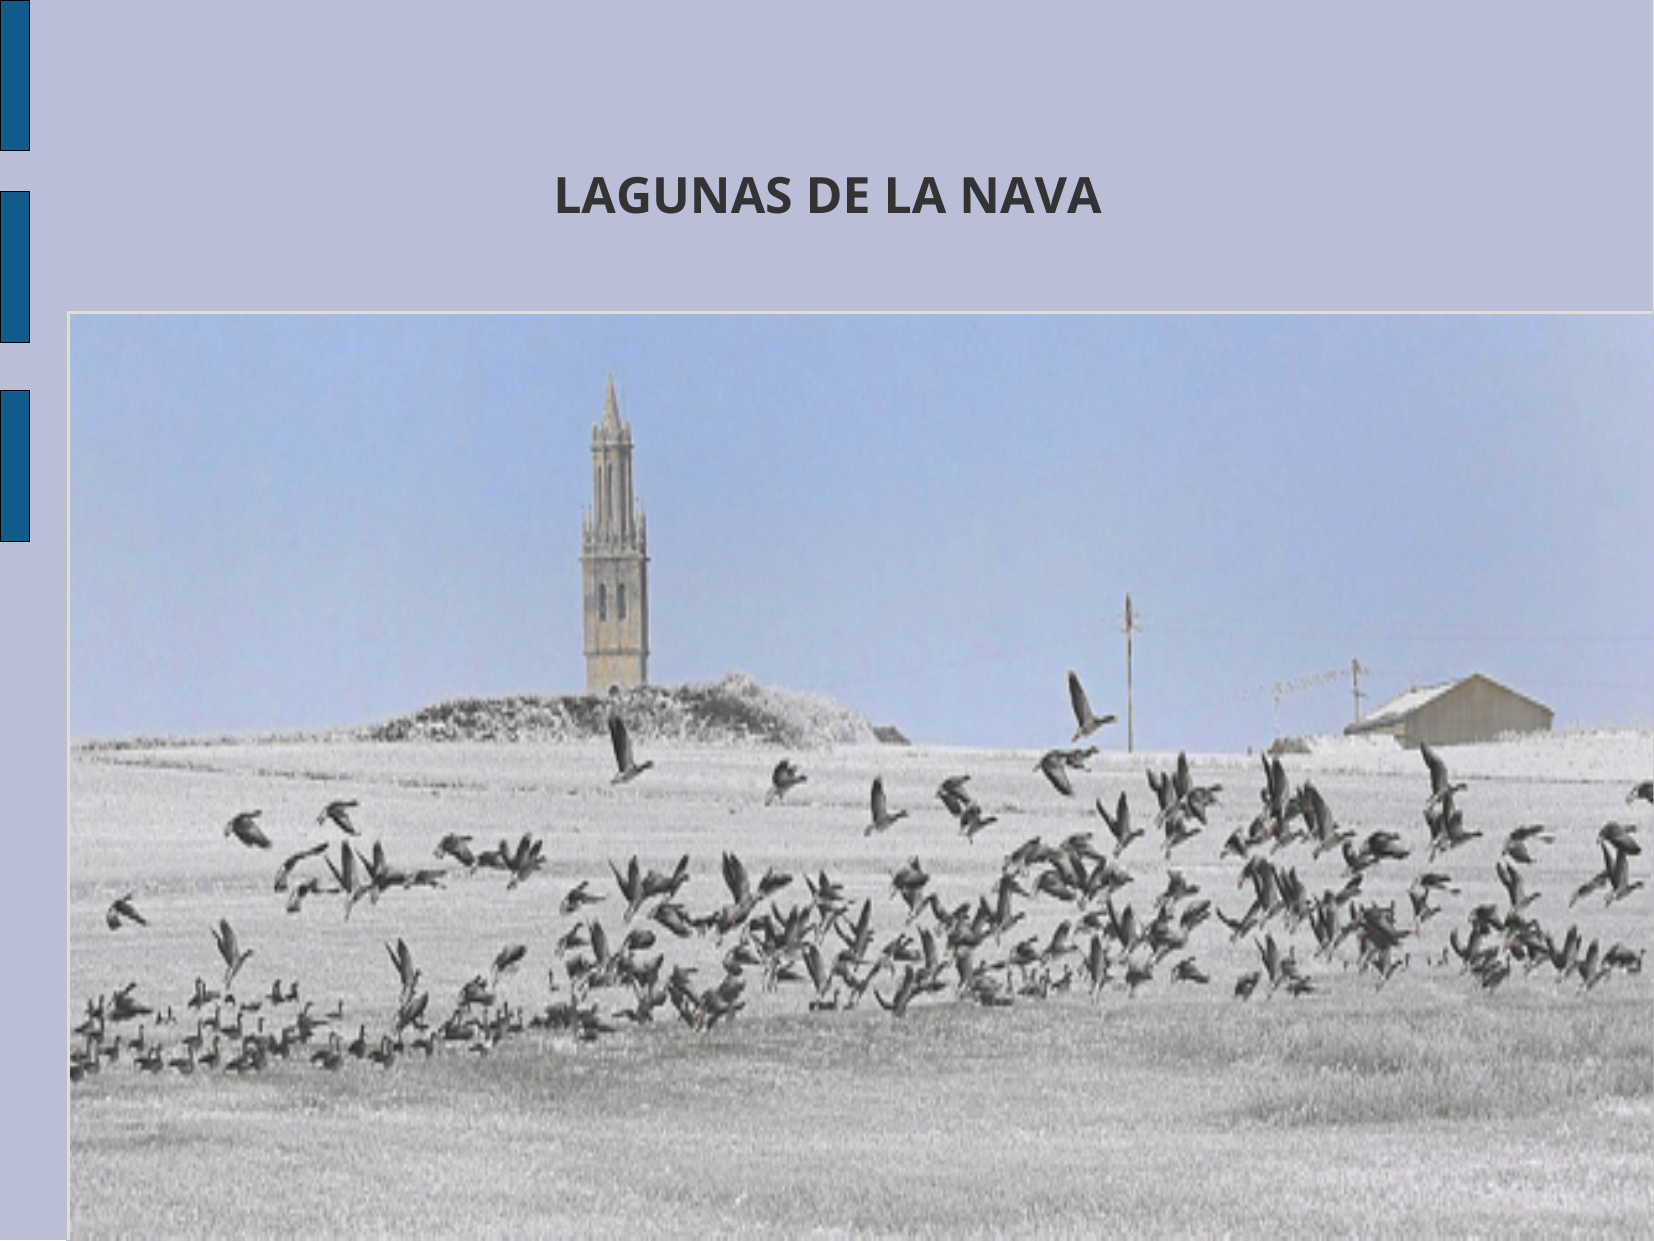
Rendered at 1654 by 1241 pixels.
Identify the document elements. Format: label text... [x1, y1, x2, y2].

picture [70, 314, 1654, 1241]
title LAGUNAS DE LA NAVA [121, 91, 1534, 299]
